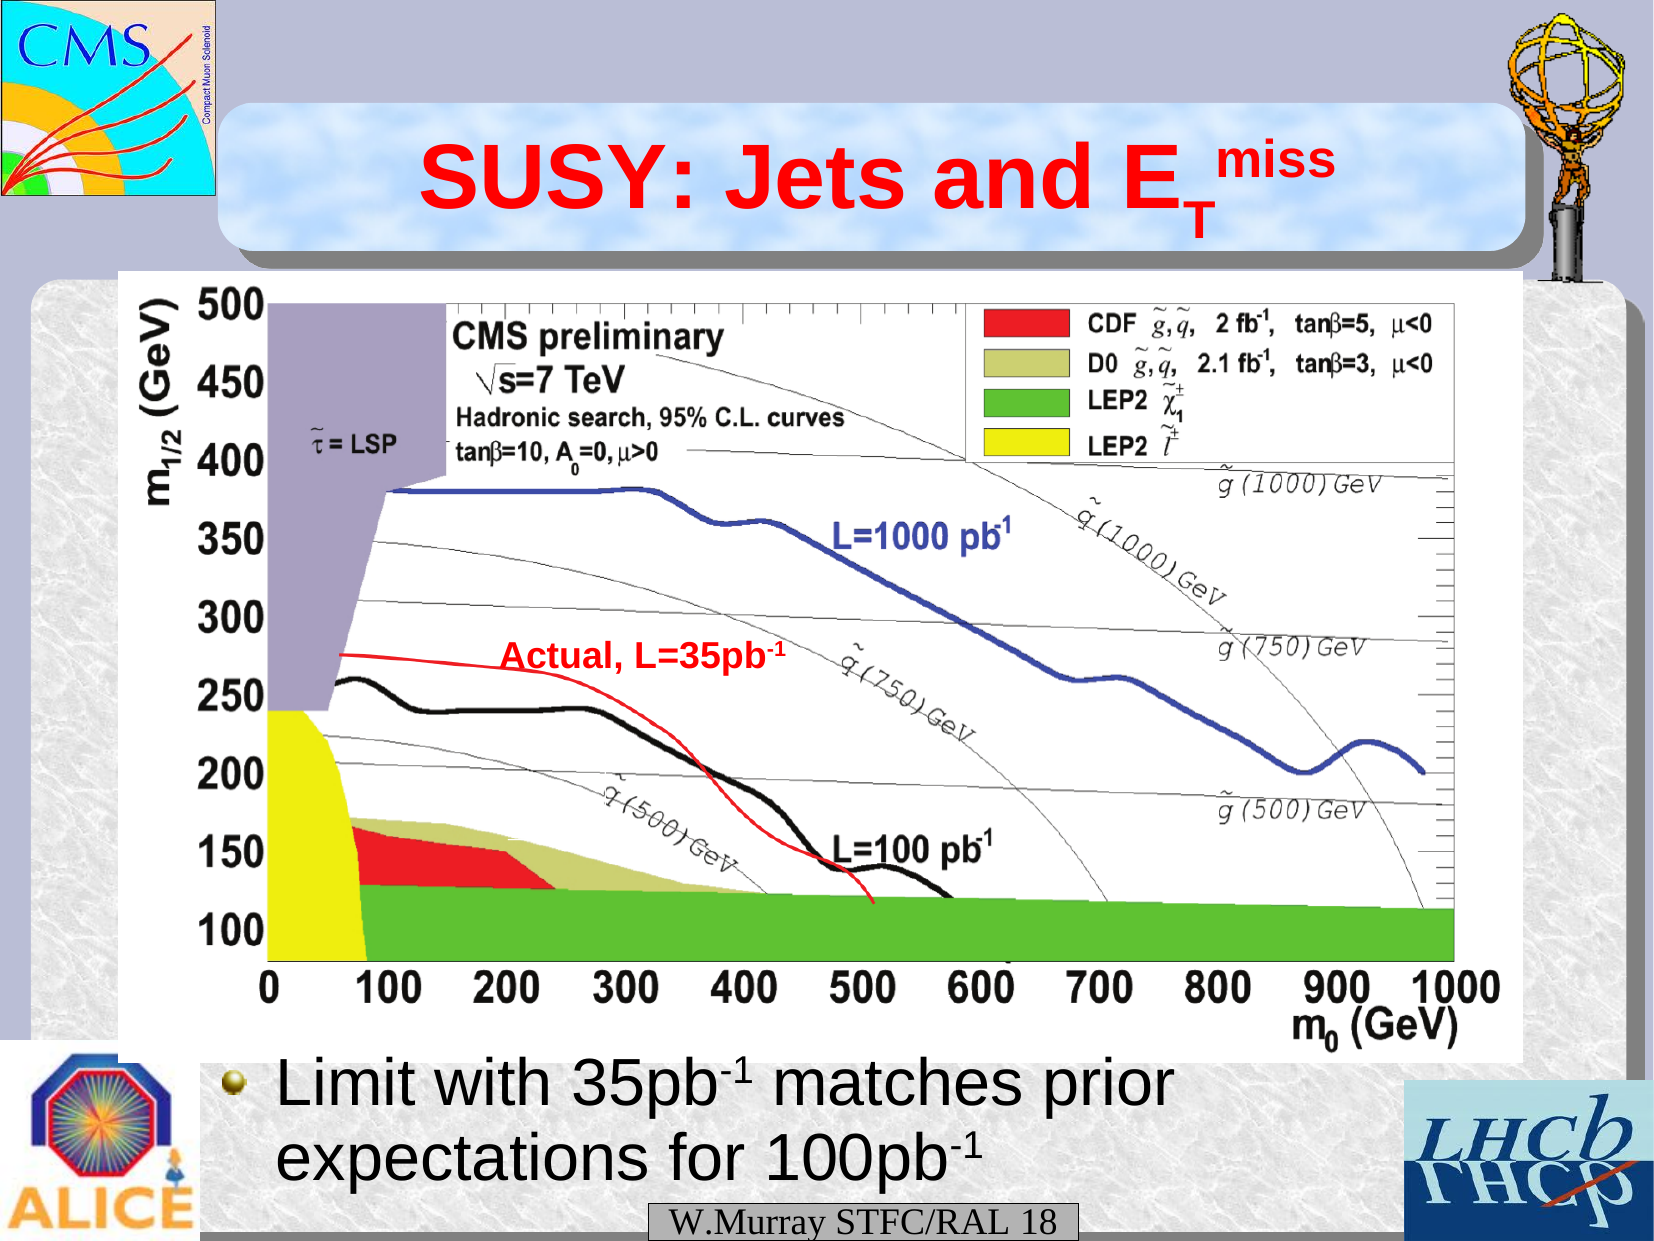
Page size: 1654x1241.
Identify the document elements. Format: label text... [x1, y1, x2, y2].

title SUSY: Jets and ETmiss [244, 112, 1512, 263]
picture [0, 0, 216, 196]
list Limit with 35pb-1 matches prior expectations for 100pb-1 [204, 1045, 1391, 1241]
picture [0, 0, 1654, 1241]
text_box Actual, L=35pb-1 [484, 627, 821, 685]
